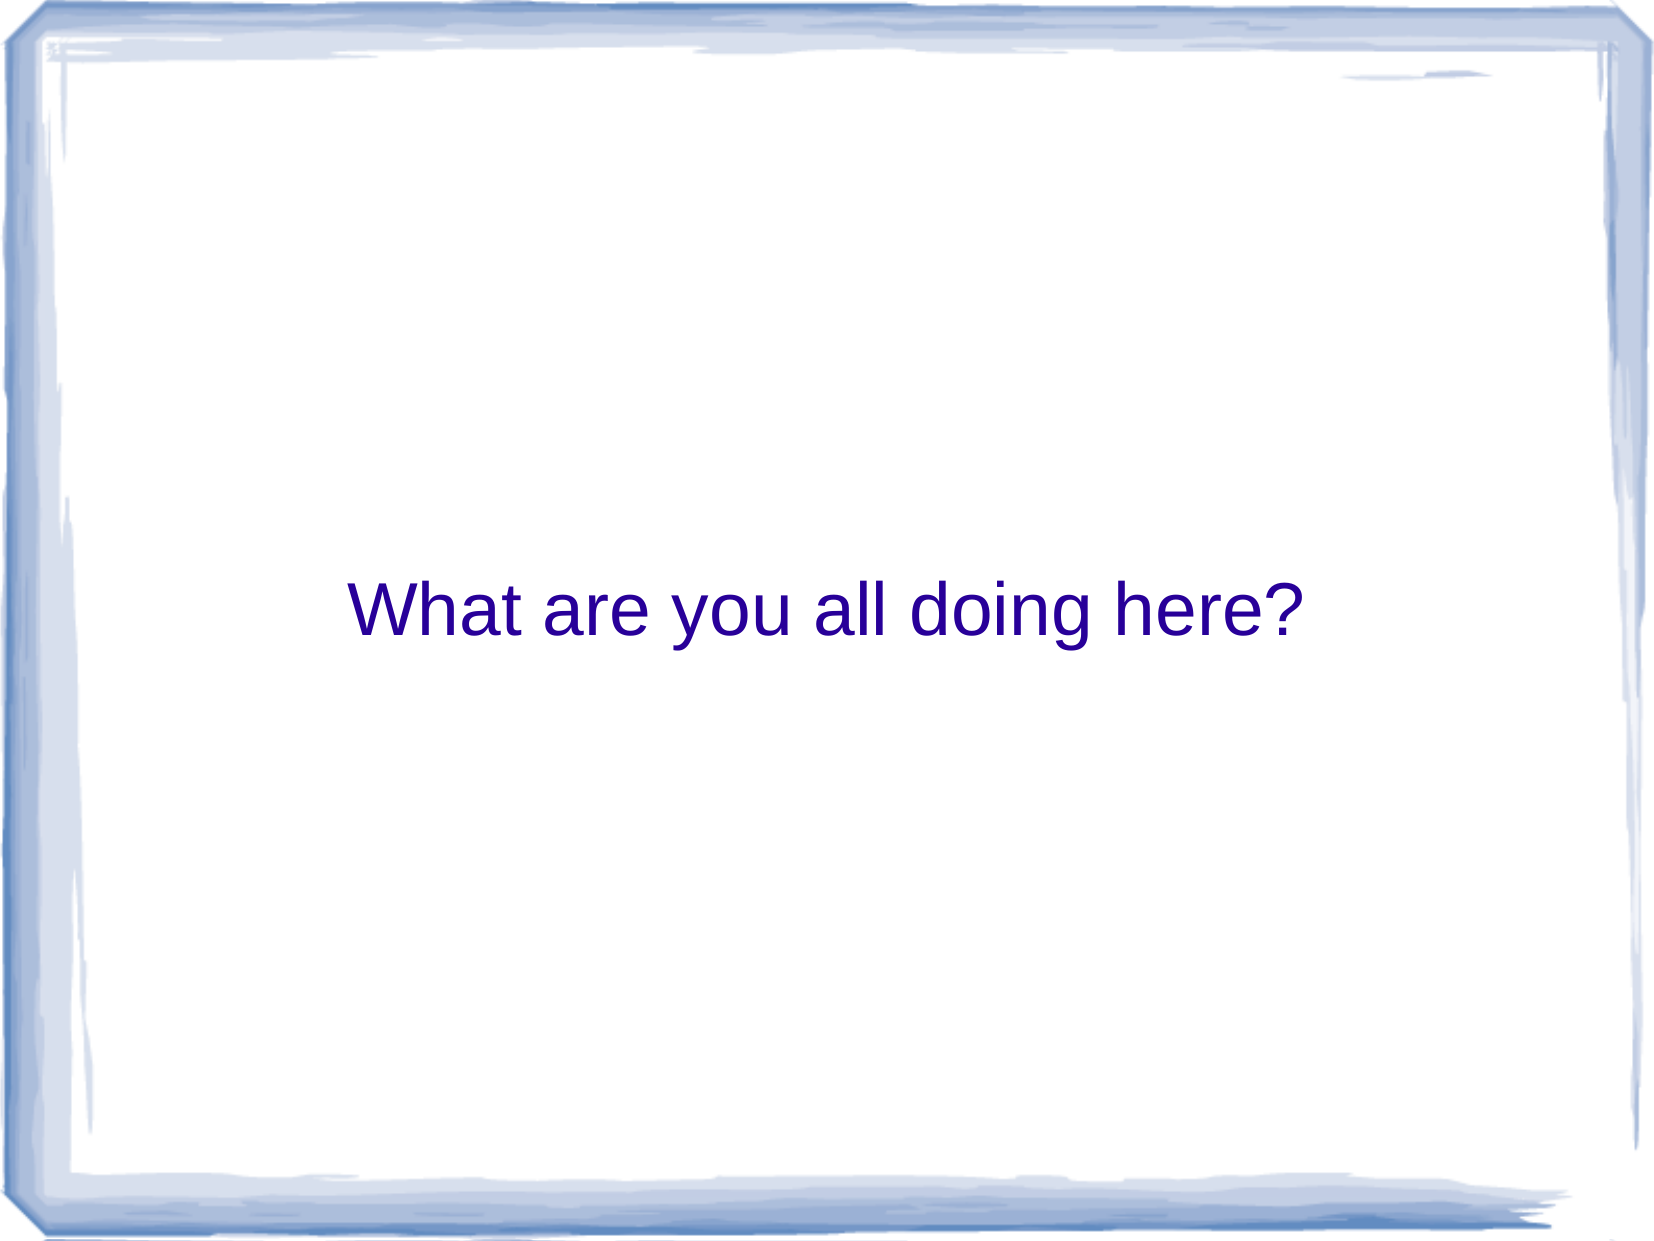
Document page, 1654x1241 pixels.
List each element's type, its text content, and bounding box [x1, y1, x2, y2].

subtitle What are you all doing here? [82, 56, 1571, 1163]
picture [0, 0, 1654, 1241]
